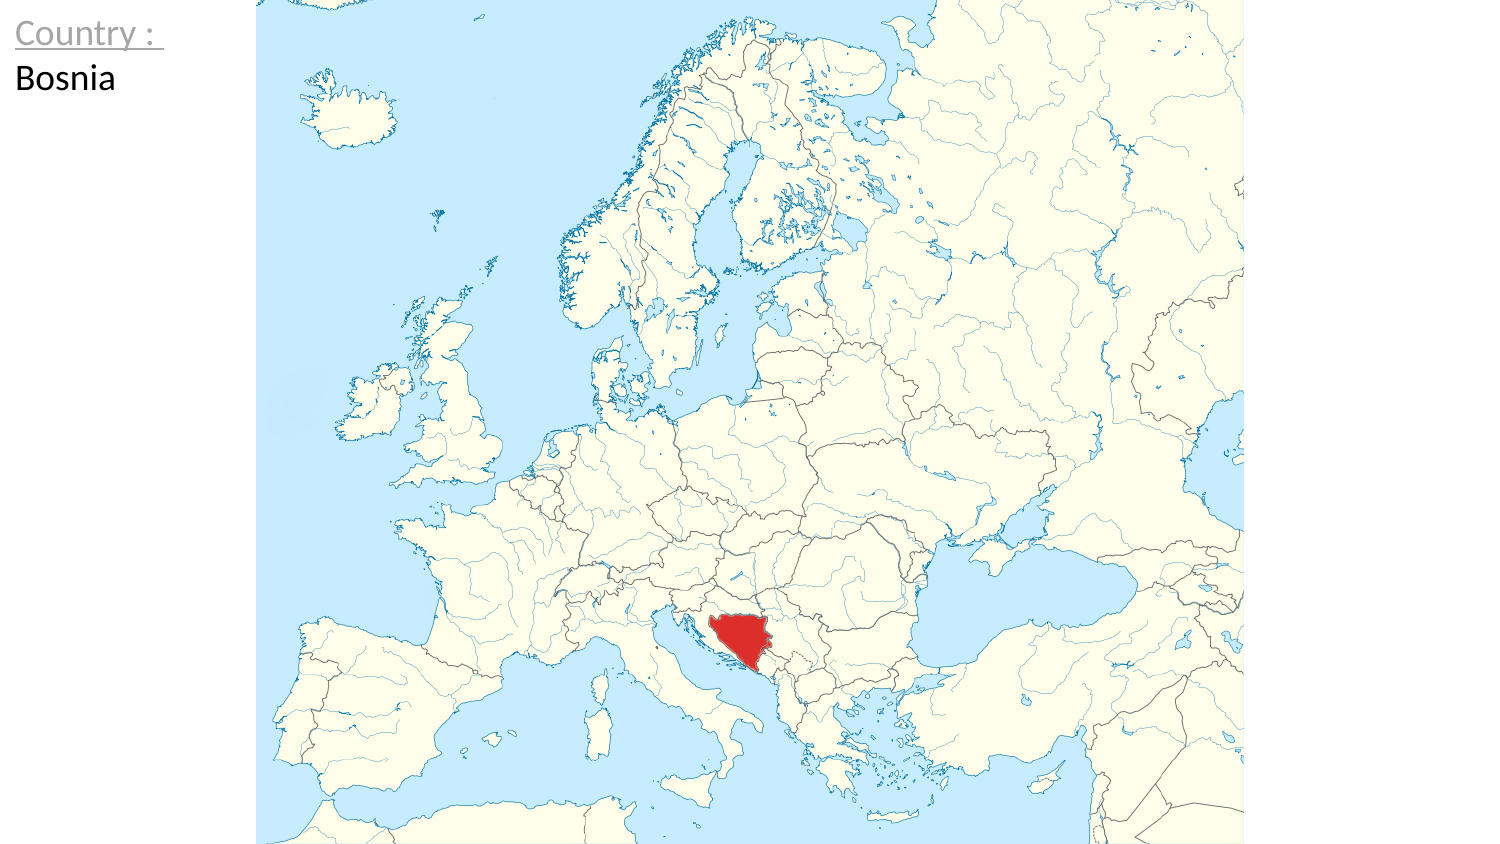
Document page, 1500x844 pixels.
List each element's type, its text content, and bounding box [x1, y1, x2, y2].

text_box Country : Bosnia [0, 0, 256, 295]
picture [256, 0, 1244, 844]
